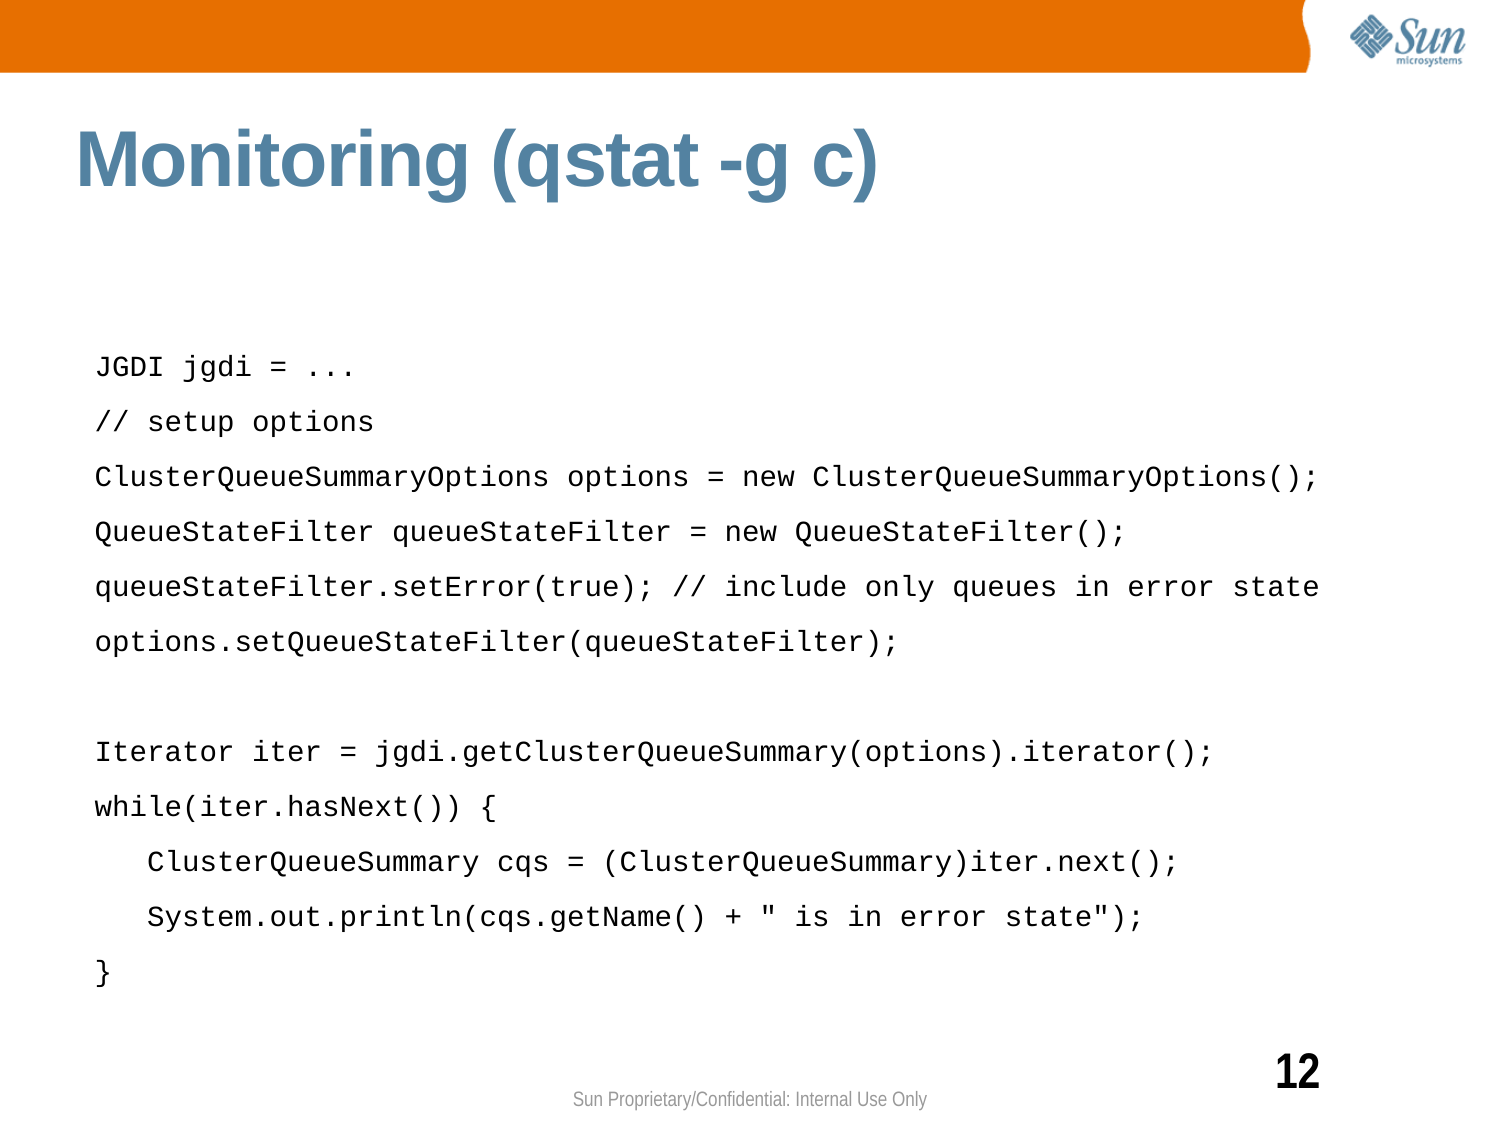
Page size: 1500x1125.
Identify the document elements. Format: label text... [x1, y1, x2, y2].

list JGDI jgdi = ... // setup options ClusterQueueSummaryOptions options = new ClusterQueueSummaryOptions(); QueueStateFilter queueStateFilter = new QueueStateFilter(); queueStateFilter.setError(true); // include only queues in error state options.setQueueStateFilter(queueStateFilter); Iterator iter = jgdi.getClusterQueueSummary(options).iterator(); while(iter.hasNext()) { ClusterQueueSummary cqs = (ClusterQueueSummary)iter.next(); System.out.println(cqs.getName() + " is in error state"); } [75, 354, 1412, 993]
picture [0, 0, 1500, 75]
title Monitoring (qstat -g c) [75, 122, 1438, 228]
